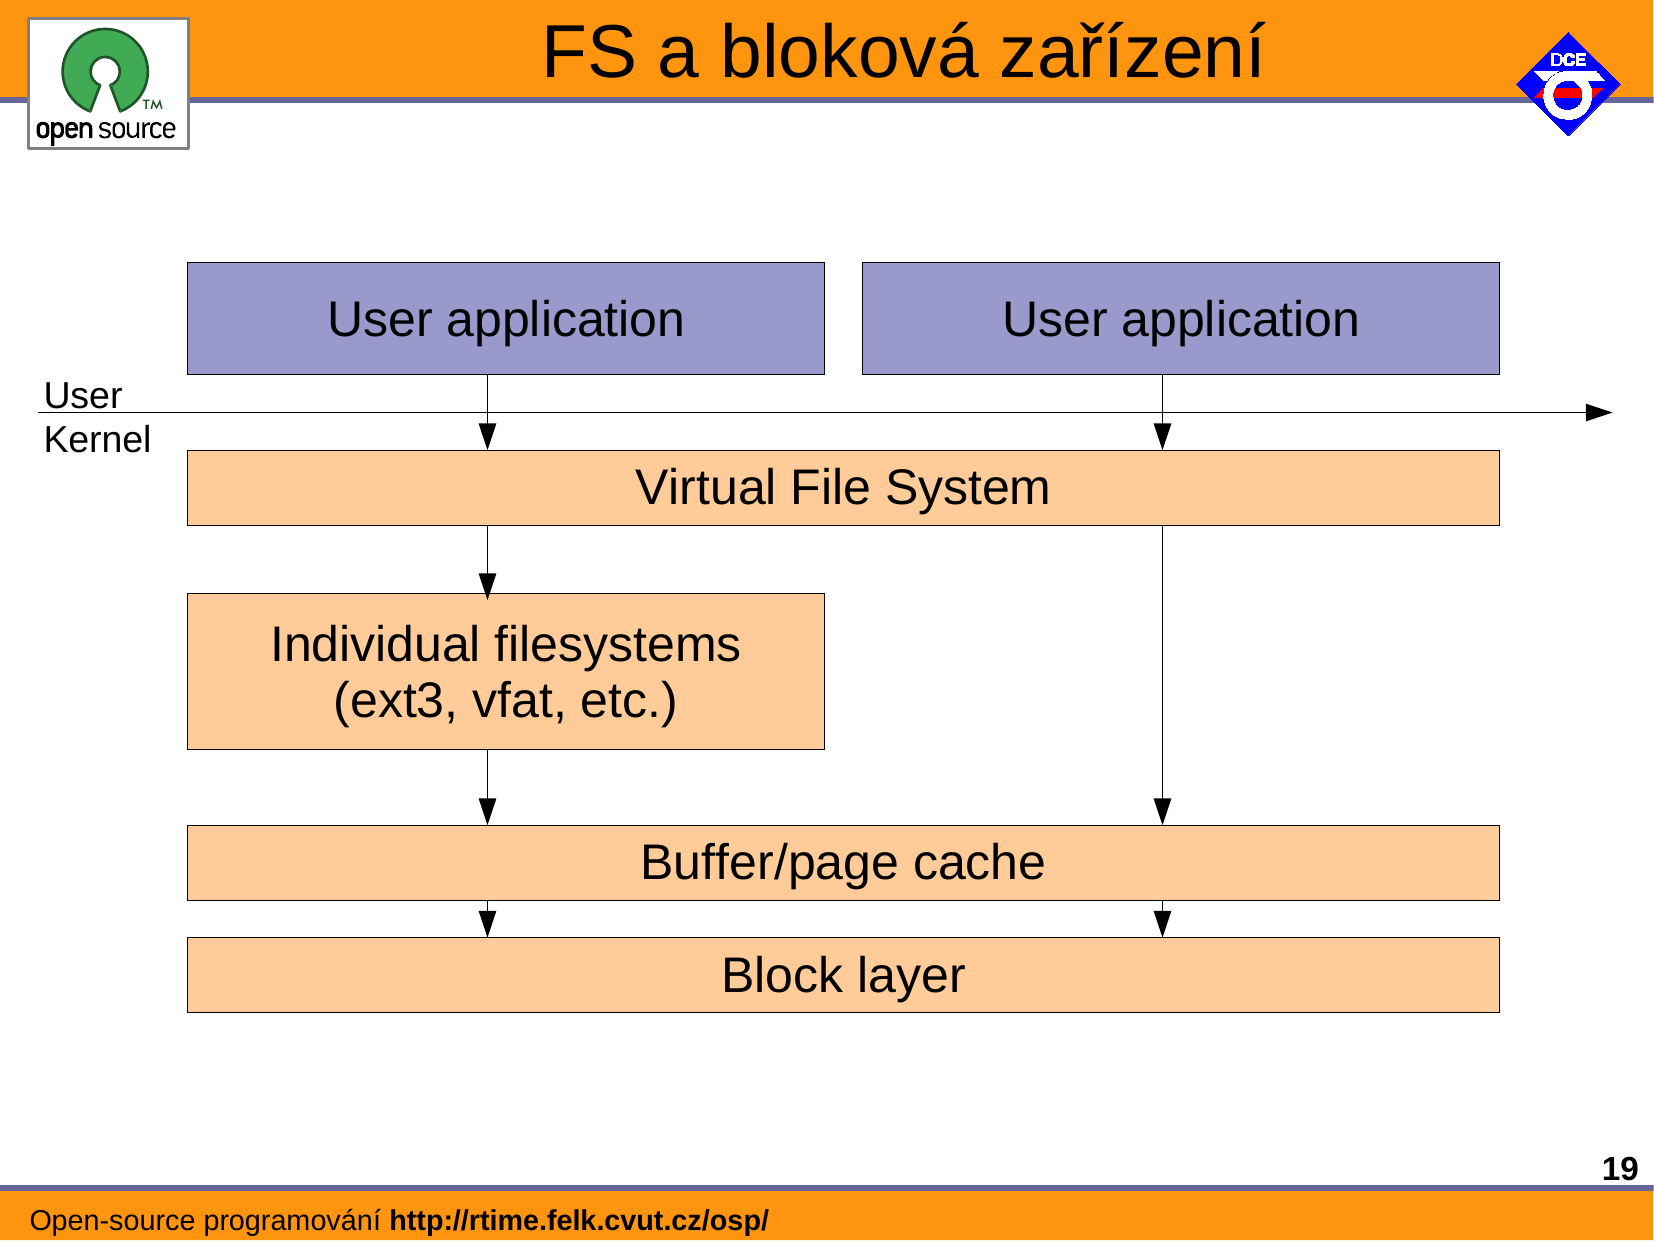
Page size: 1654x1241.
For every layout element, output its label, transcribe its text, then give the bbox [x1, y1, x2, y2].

title FS a bloková zařízení [178, 4, 1631, 98]
text_box User application [187, 262, 825, 375]
text_box Individual filesystems (ext3, vfat, etc.) [187, 593, 825, 750]
text_box Kernel [37, 428, 376, 472]
text_box Block layer [187, 937, 1500, 1013]
text_box User application [862, 262, 1500, 375]
text_box User [37, 368, 376, 428]
text_box Buffer/page cache [187, 825, 1500, 901]
text_box Virtual File System [187, 450, 1500, 526]
